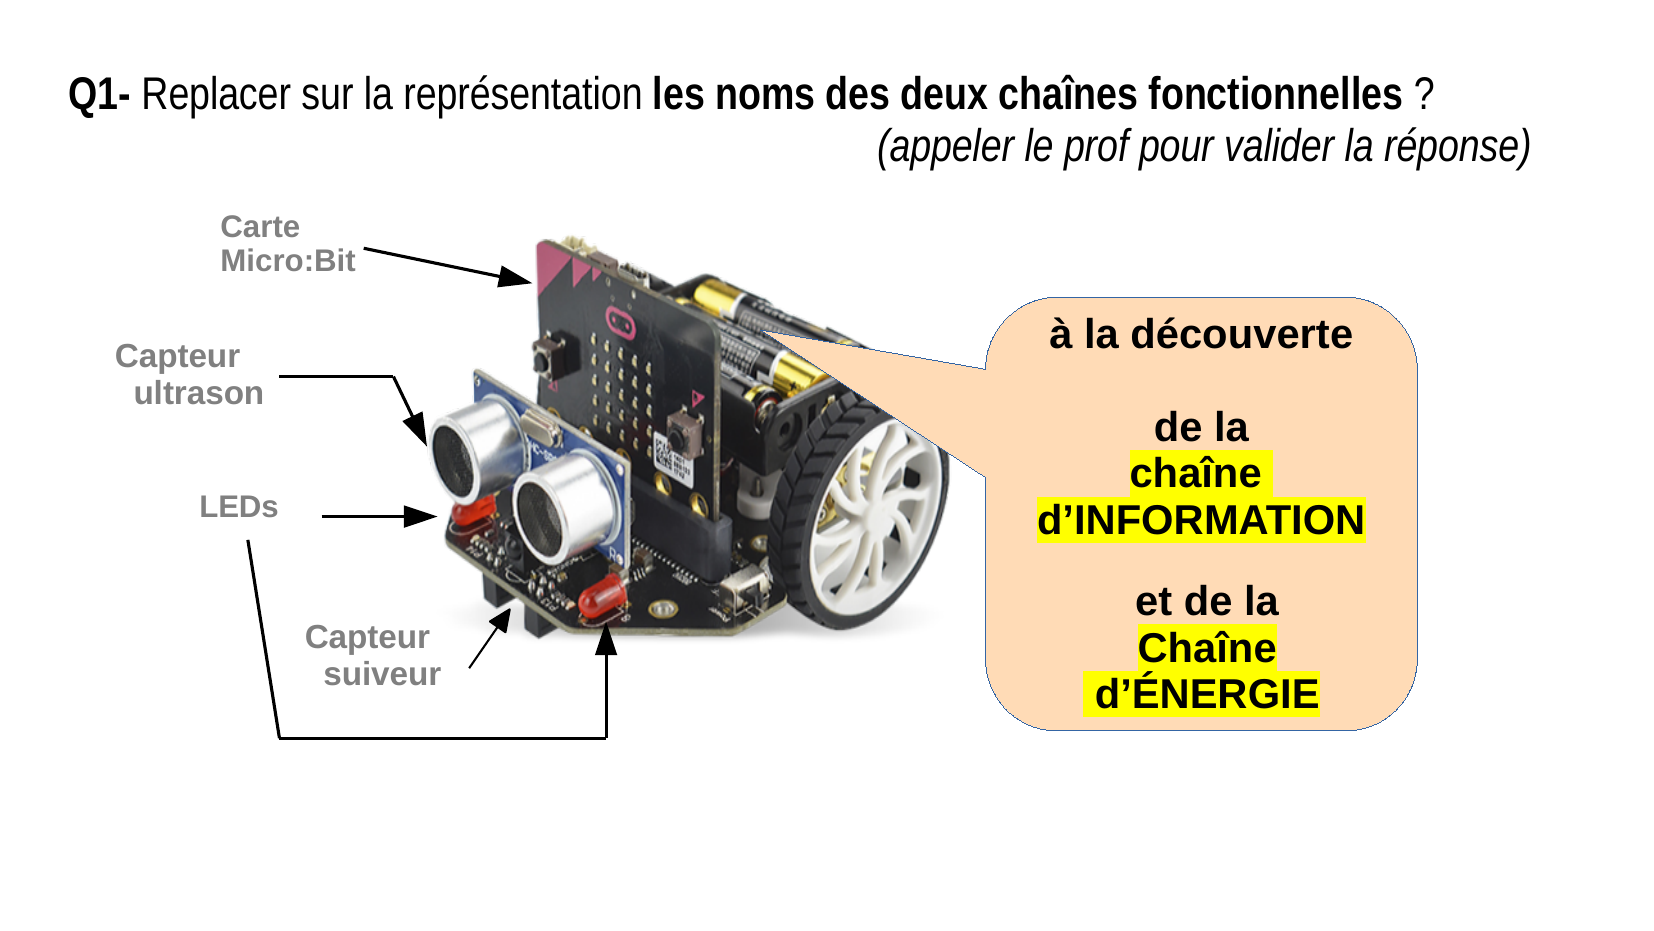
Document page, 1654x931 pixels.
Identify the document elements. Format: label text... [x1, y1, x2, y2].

text_box Capteur suiveur [290, 611, 501, 733]
text_box LEDs [184, 481, 343, 553]
picture [392, 201, 986, 680]
text_box Q1- Replacer sur la représentation les noms des deux chaînes fonctionnelles ? (appeler le prof pour valider la réponse) [53, 59, 1595, 179]
text_box Carte Micro:Bit [205, 201, 438, 323]
text_box à la découverte de la chaîne d’INFORMATION et de la Chaîne d’ÉNERGIE [760, 297, 1418, 731]
text_box Capteur ultrason [100, 330, 333, 452]
